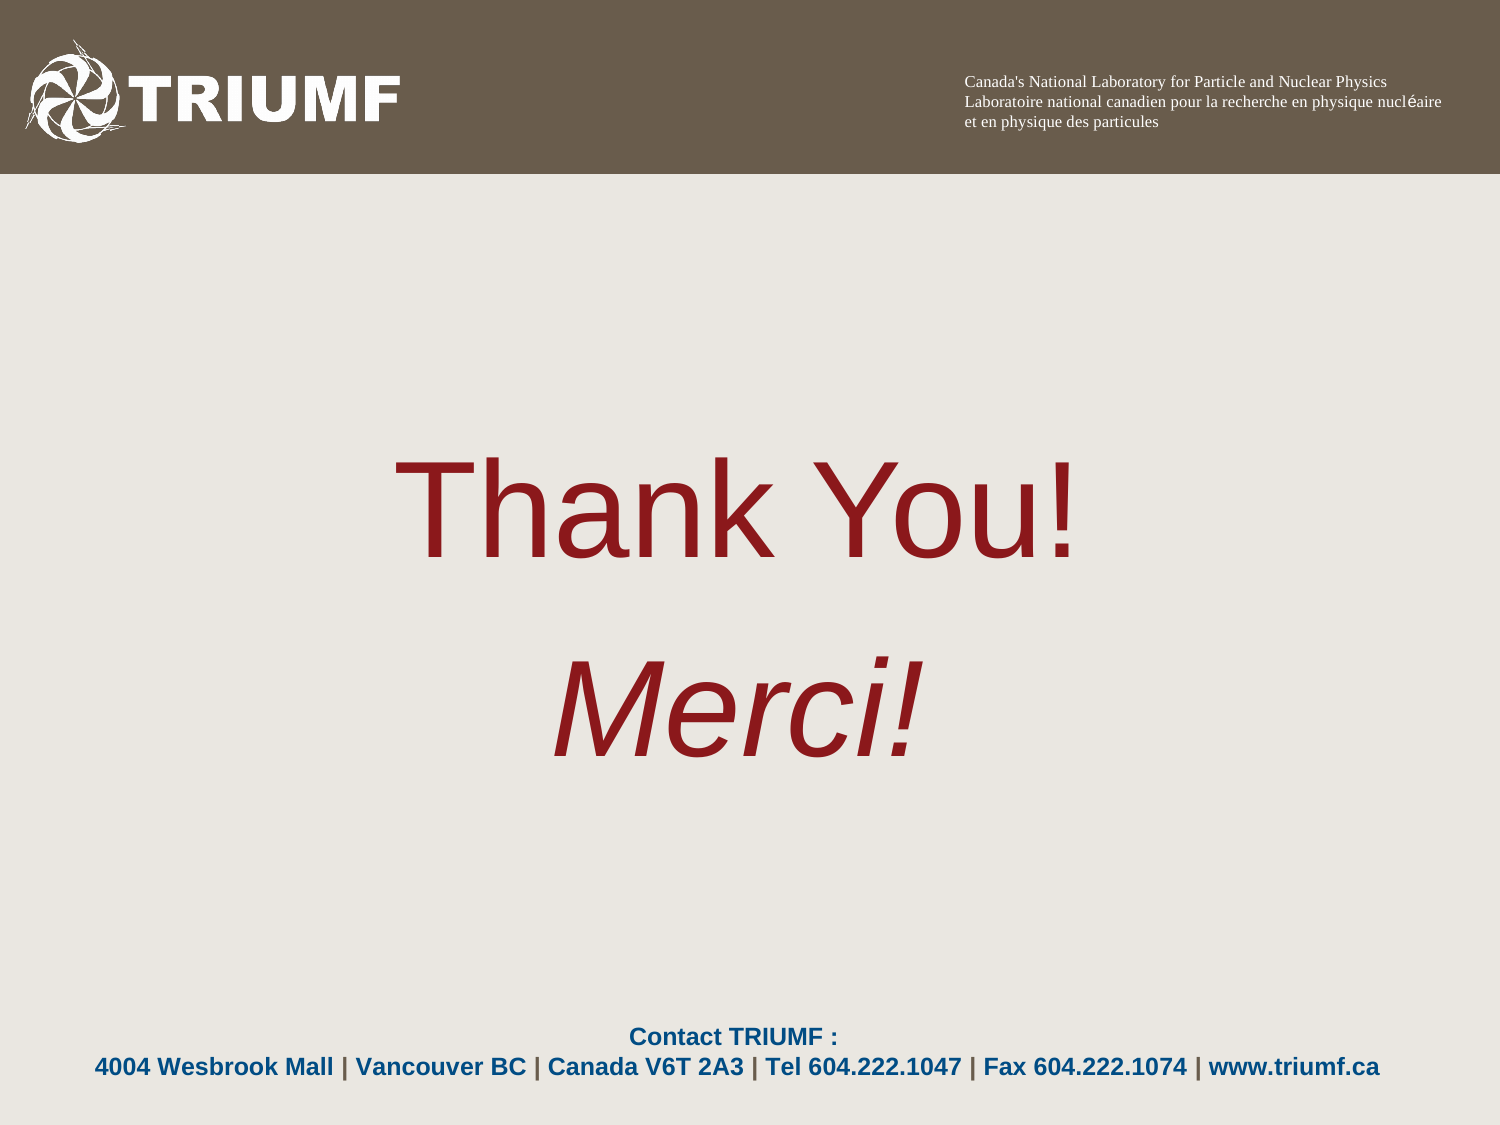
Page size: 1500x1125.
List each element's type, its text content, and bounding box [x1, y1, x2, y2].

list Thank You! Merci! [62, 412, 1413, 838]
picture [25, 39, 401, 143]
